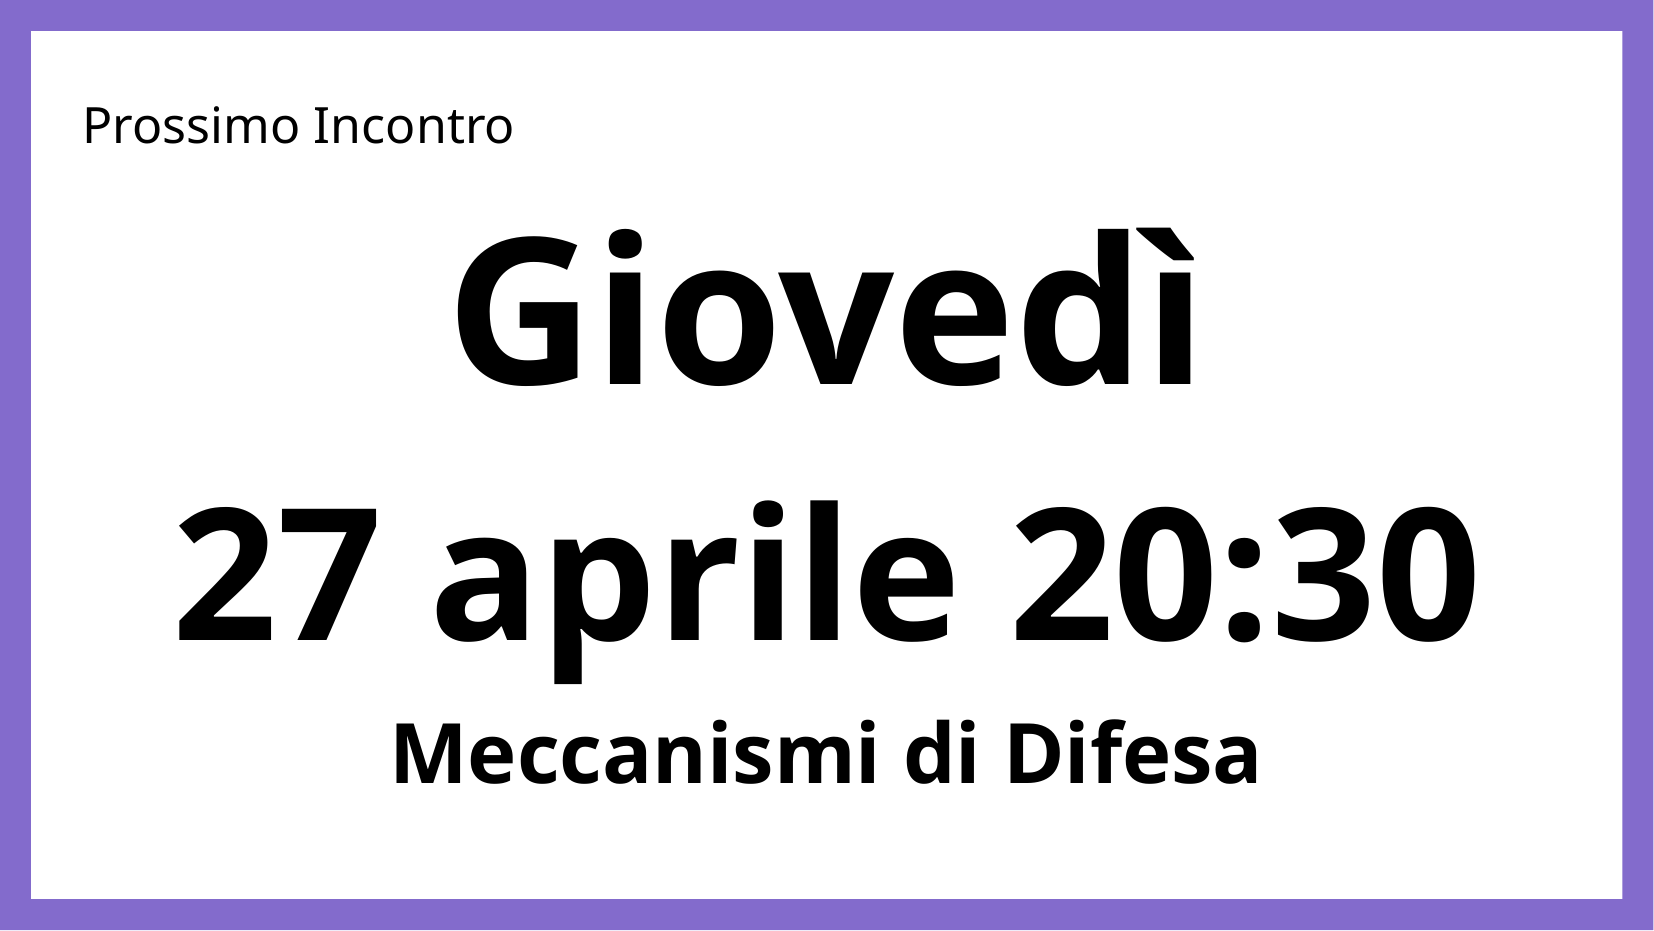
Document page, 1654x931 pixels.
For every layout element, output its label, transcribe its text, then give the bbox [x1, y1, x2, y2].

title Prossimo Incontro [82, 74, 1094, 174]
subtitle Giovedì 27 aprile 20:30 Meccanismi di Difesa [82, 187, 1571, 788]
